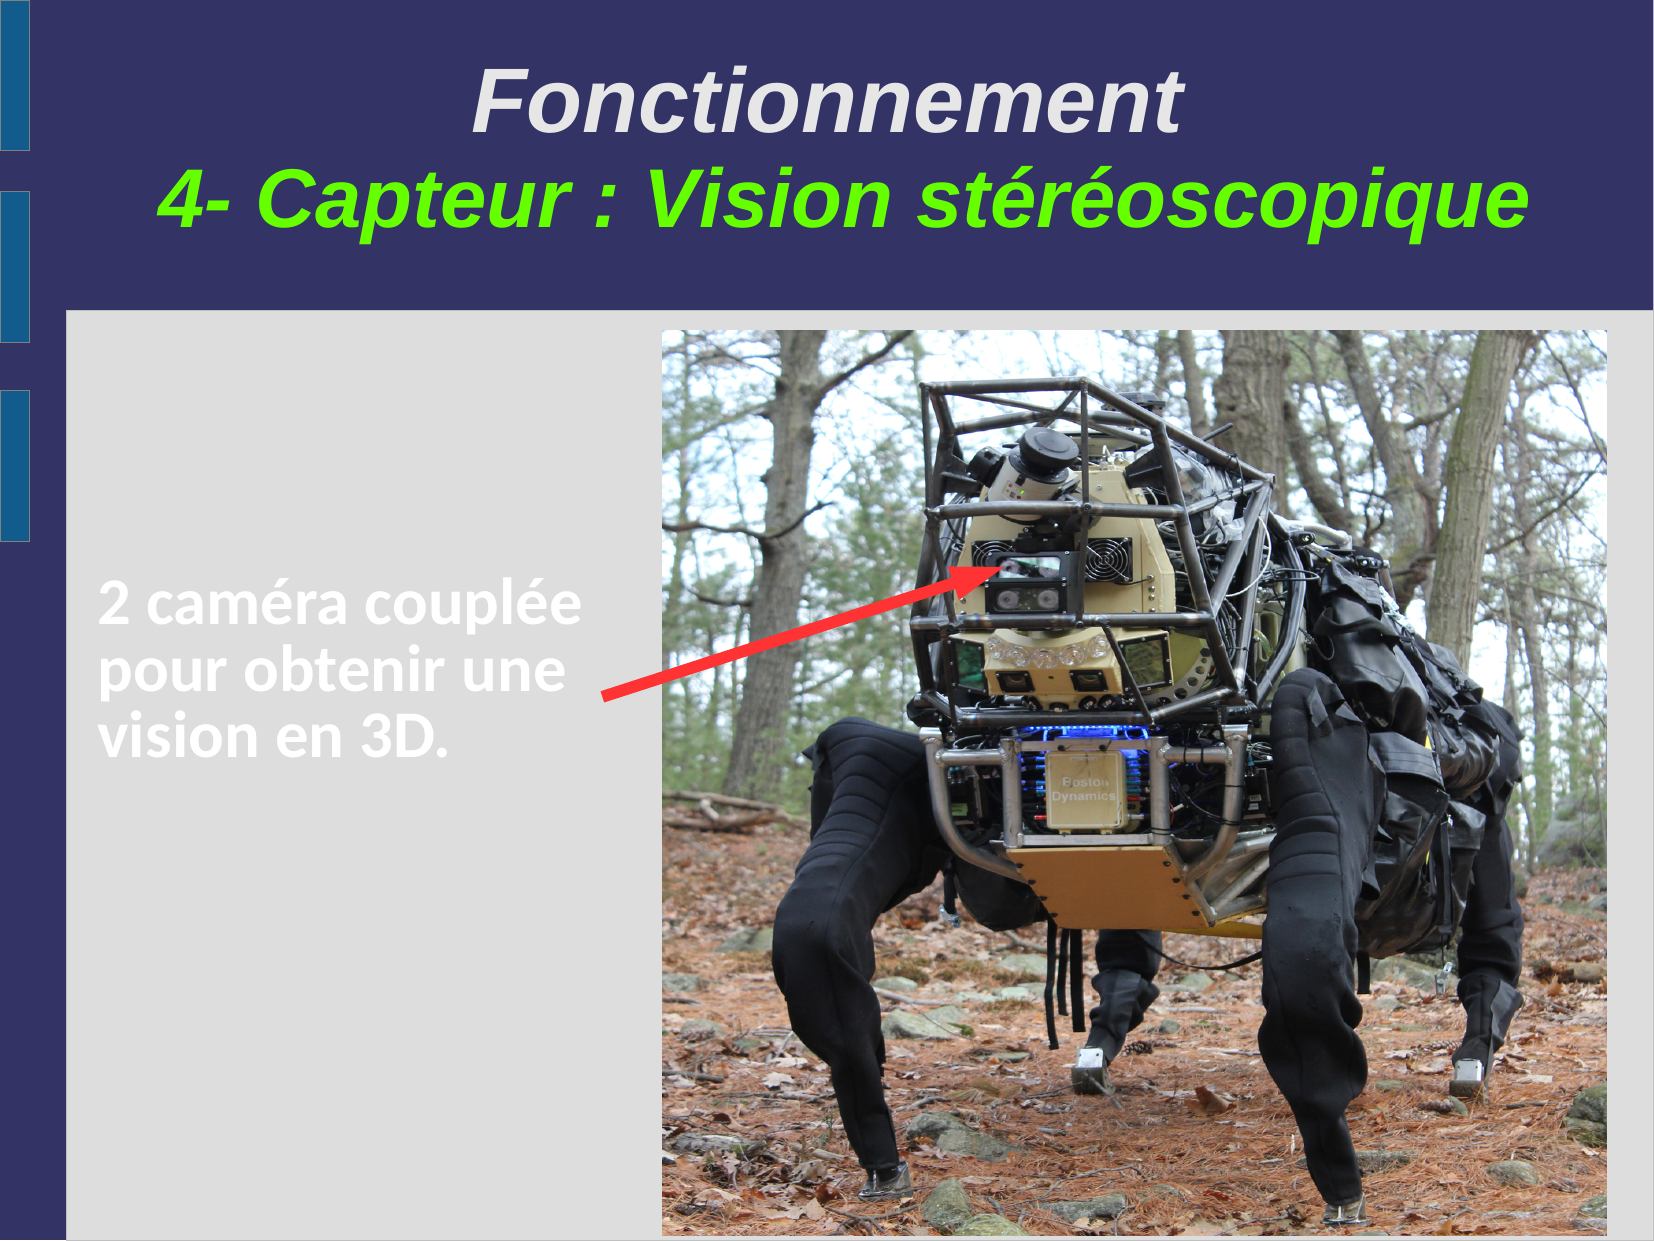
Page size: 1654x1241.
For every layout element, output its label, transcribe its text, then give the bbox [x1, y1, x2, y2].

text_box 2 caméra couplée pour obtenir une vision en 3D. [82, 566, 650, 1153]
title Fonctionnement 4- Capteur : Vision stéréoscopique [121, 43, 1534, 251]
picture [662, 330, 1607, 1236]
